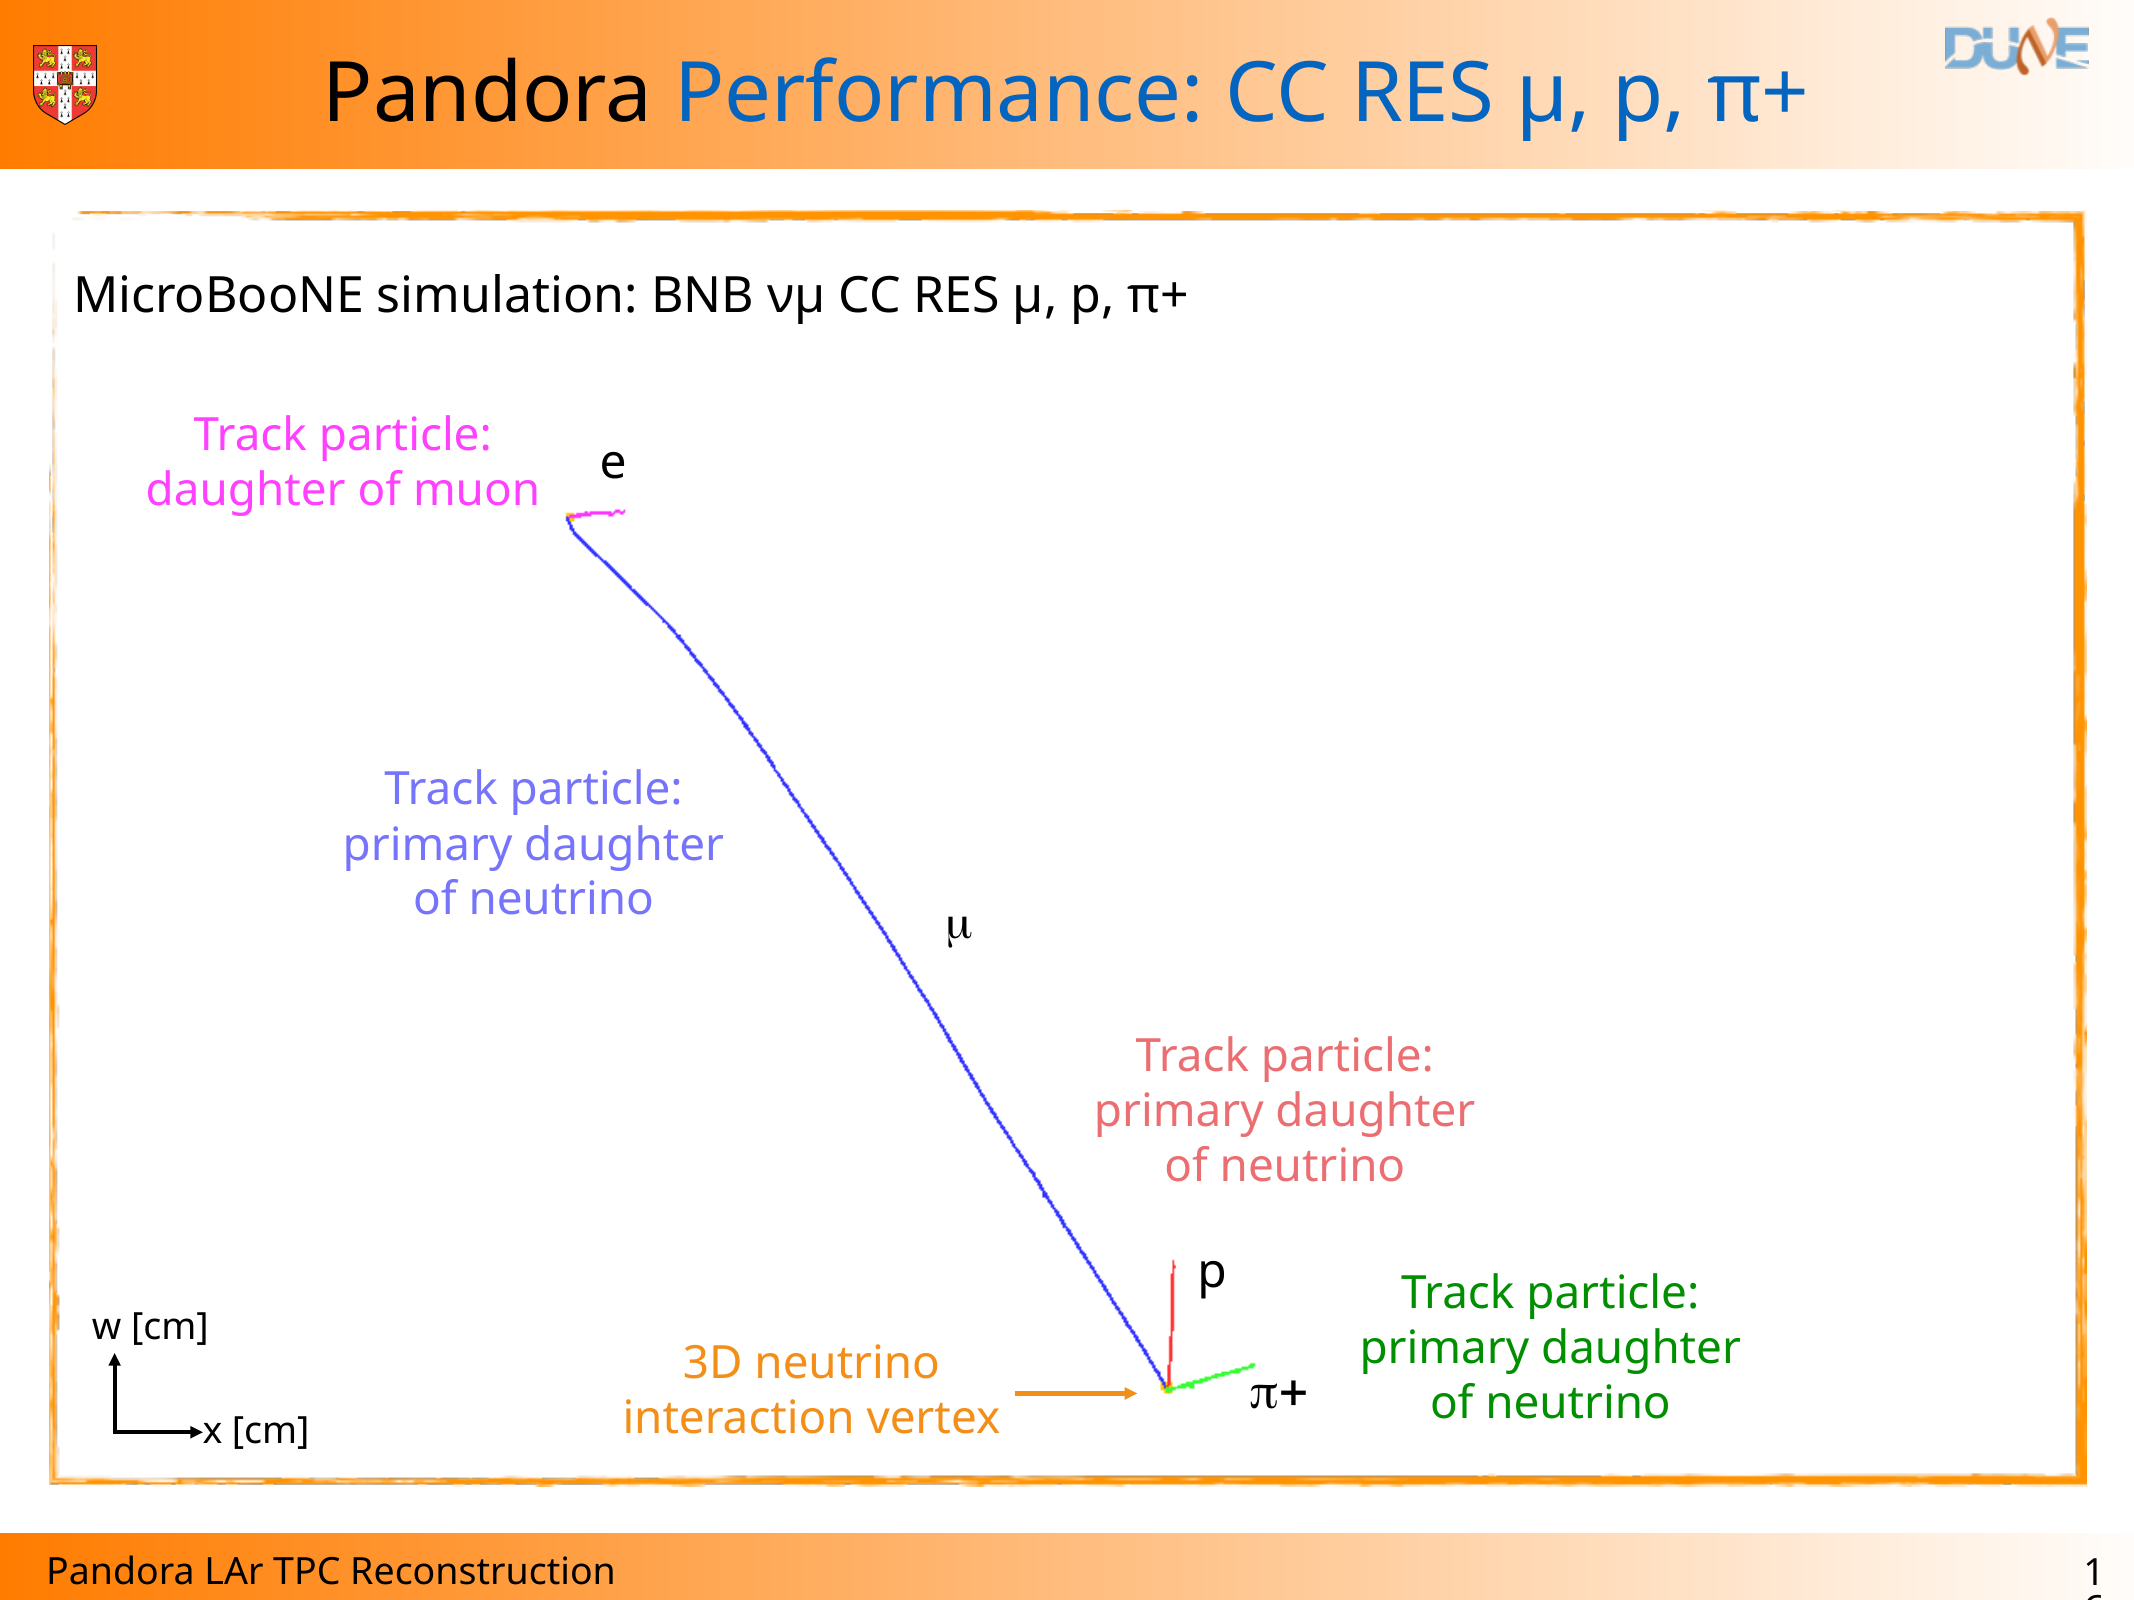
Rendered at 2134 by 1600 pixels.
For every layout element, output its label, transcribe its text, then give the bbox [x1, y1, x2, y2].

text_box e [591, 422, 635, 497]
text_box <number> [942, 1533, 949, 1600]
text_box p+ [1241, 1348, 1315, 1428]
text_box m [936, 882, 981, 957]
text_box Pandora Performance: CC RES μ, p, π+ [208, 27, 1925, 150]
text_box x [cm] [194, 1397, 332, 1459]
text_box w [cm] [83, 1293, 230, 1355]
text_box w [cm] [433, 1533, 438, 1600]
text_box Track particle: primary daughter of neutrino [1075, 990, 1495, 1227]
text_box p [1189, 1231, 1234, 1306]
text_box Track particle: daughter of muon [133, 368, 552, 551]
text_box Track particle: primary daughter of neutrino [1341, 1227, 1760, 1464]
text_box Track particle: primary daughter of neutrino [324, 723, 743, 960]
text_box MicroBooNE simulation: BNB νμ CC RES μ, p, π+ [64, 253, 1288, 331]
text_box 3D neutrino interaction vertex [602, 1297, 1021, 1479]
text_box <number> [942, 0, 949, 27]
picture [1944, 17, 2090, 76]
picture [49, 210, 2087, 1487]
text_box <number> [2075, 1539, 2132, 1600]
picture [33, 45, 97, 125]
